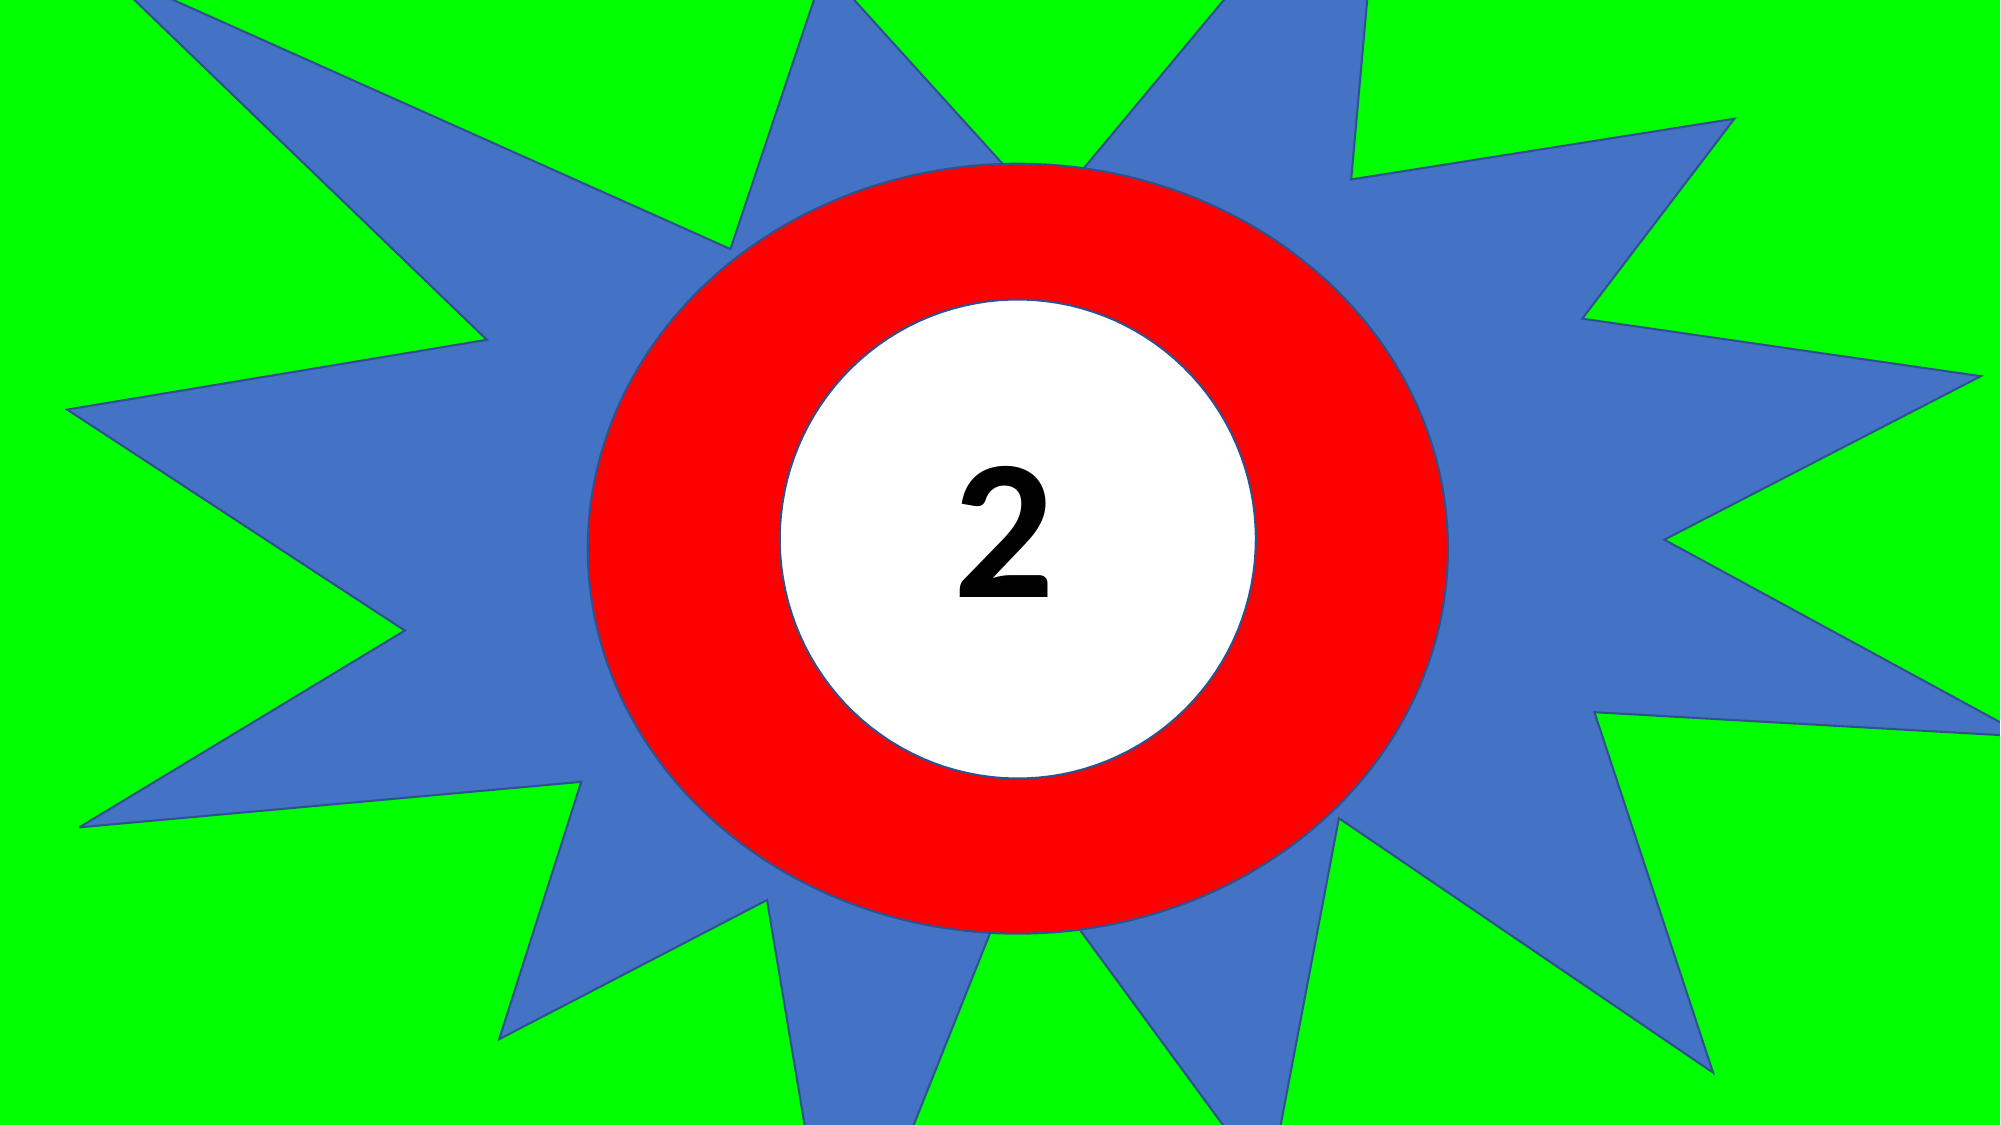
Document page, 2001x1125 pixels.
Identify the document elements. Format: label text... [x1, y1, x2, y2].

text_box 2 [939, 389, 1256, 648]
text_box [67, 0, 2000, 1125]
